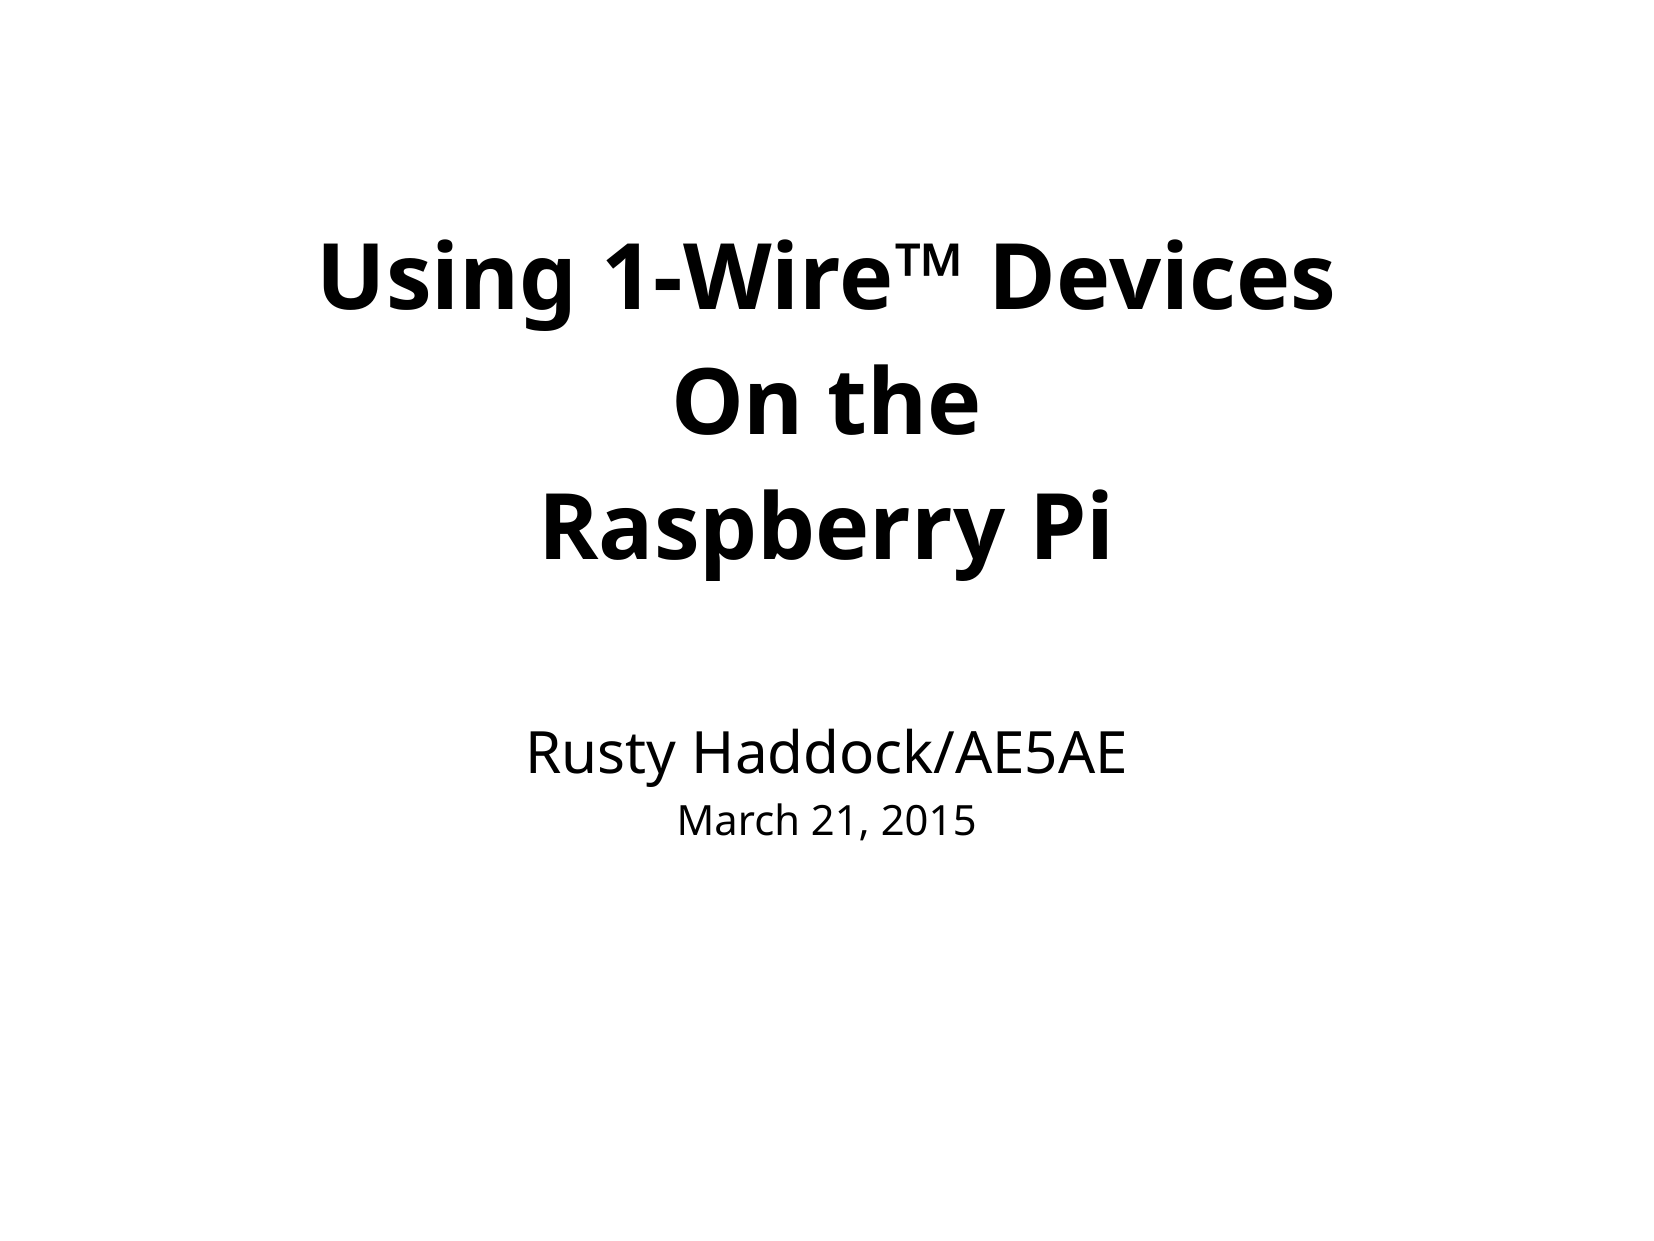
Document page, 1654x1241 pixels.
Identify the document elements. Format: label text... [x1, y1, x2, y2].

subtitle Using 1-Wire™ Devices On the Raspberry Pi Rusty Haddock/AE5AE March 21, 2015 [82, 49, 1571, 1010]
